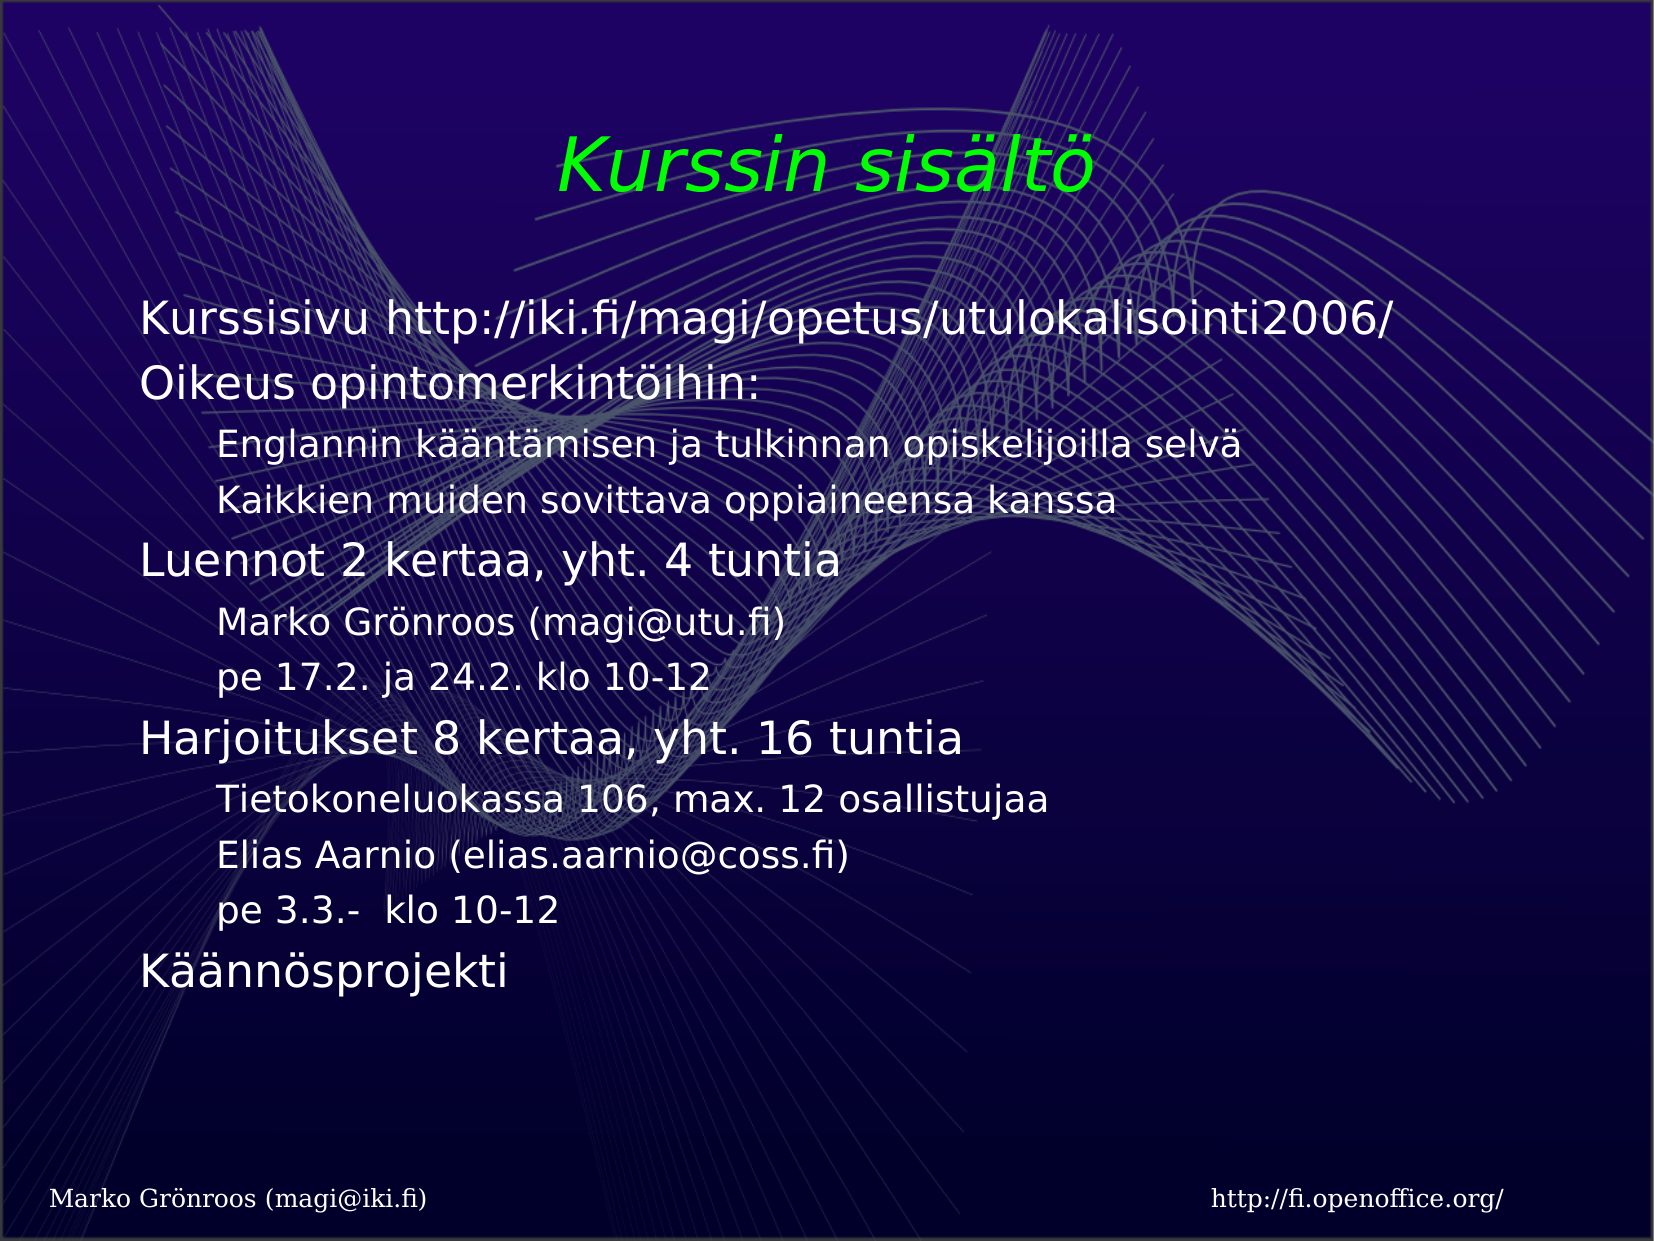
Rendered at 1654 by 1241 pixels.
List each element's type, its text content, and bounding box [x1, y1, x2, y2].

picture [0, 0, 1654, 1241]
title Kurssin sisältö [121, 61, 1534, 269]
list Kurssisivu http://iki.fi/magi/opetus/utulokalisointi2006/ Oikeus opintomerkintöihin: Englannin kääntämisen ja tulkinnan opiskelijoilla selvä Kaikkien muiden sovittava oppiaineensa kanssa Luennot 2 kertaa, yht. 4 tuntia Marko Grönroos (magi@utu.fi) pe 17.2. ja 24.2. klo 10-12 Harjoitukset 8 kertaa, yht. 16 tuntia Tietokoneluokassa 106, max. 12 osallistujaa Elias Aarnio (elias.aarnio@coss.fi) pe 3.3.- klo 10-12 Käännösprojekti [121, 291, 1534, 1166]
